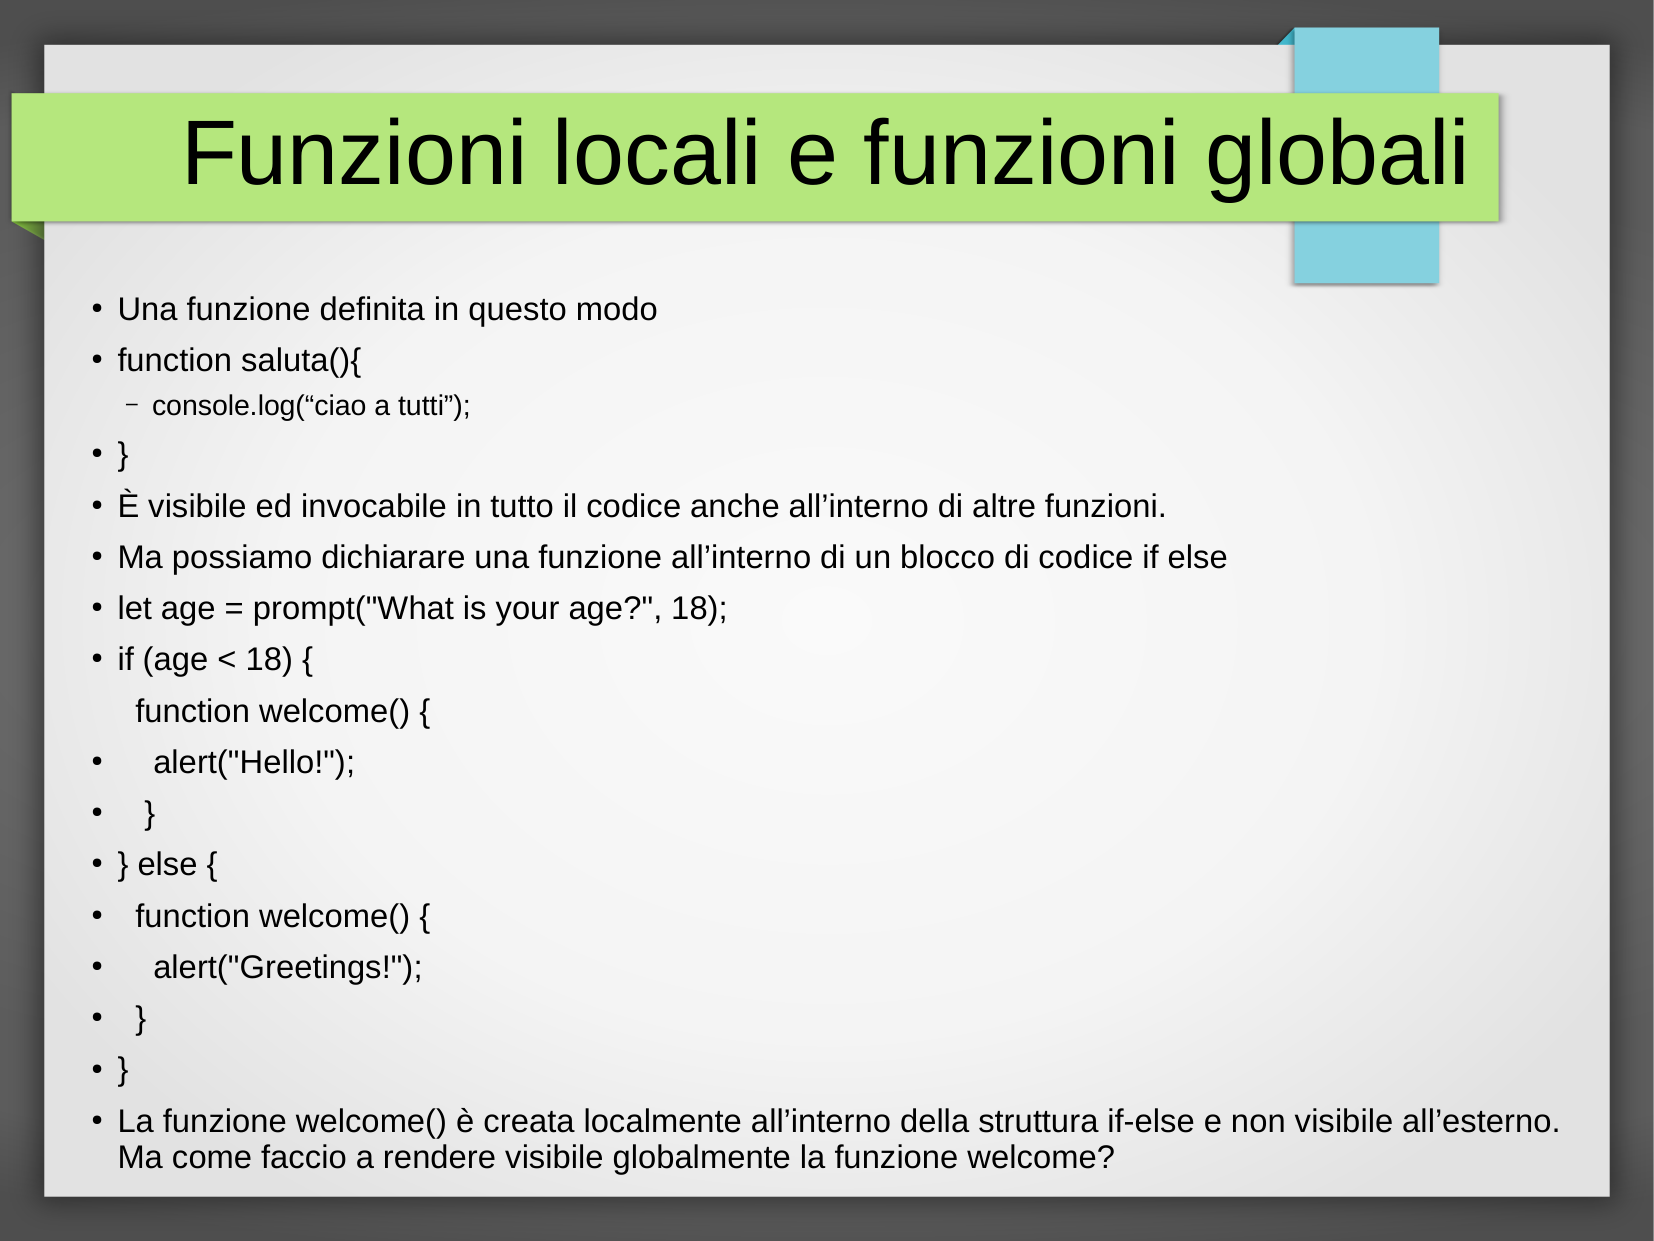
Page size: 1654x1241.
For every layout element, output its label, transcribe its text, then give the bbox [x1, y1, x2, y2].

title Funzioni locali e funzioni globali [82, 49, 1571, 257]
picture [0, 0, 1654, 1241]
list Una funzione definita in questo modo function saluta(){ console.log(“ciao a tutti”); } È visibile ed invocabile in tutto il codice anche all’interno di altre funzioni. Ma possiamo dichiarare una funzione all’interno di un blocco di codice if else let age = prompt("What is your age?", 18); if (age < 18) { function welcome() { alert("Hello!"); } } else { function welcome() { alert("Greetings!"); } } La funzione welcome() è creata localmente all’interno della struttura if-else e non visibile all’esterno. Ma come faccio a rendere visibile globalmente la funzione welcome? [82, 290, 1571, 1182]
